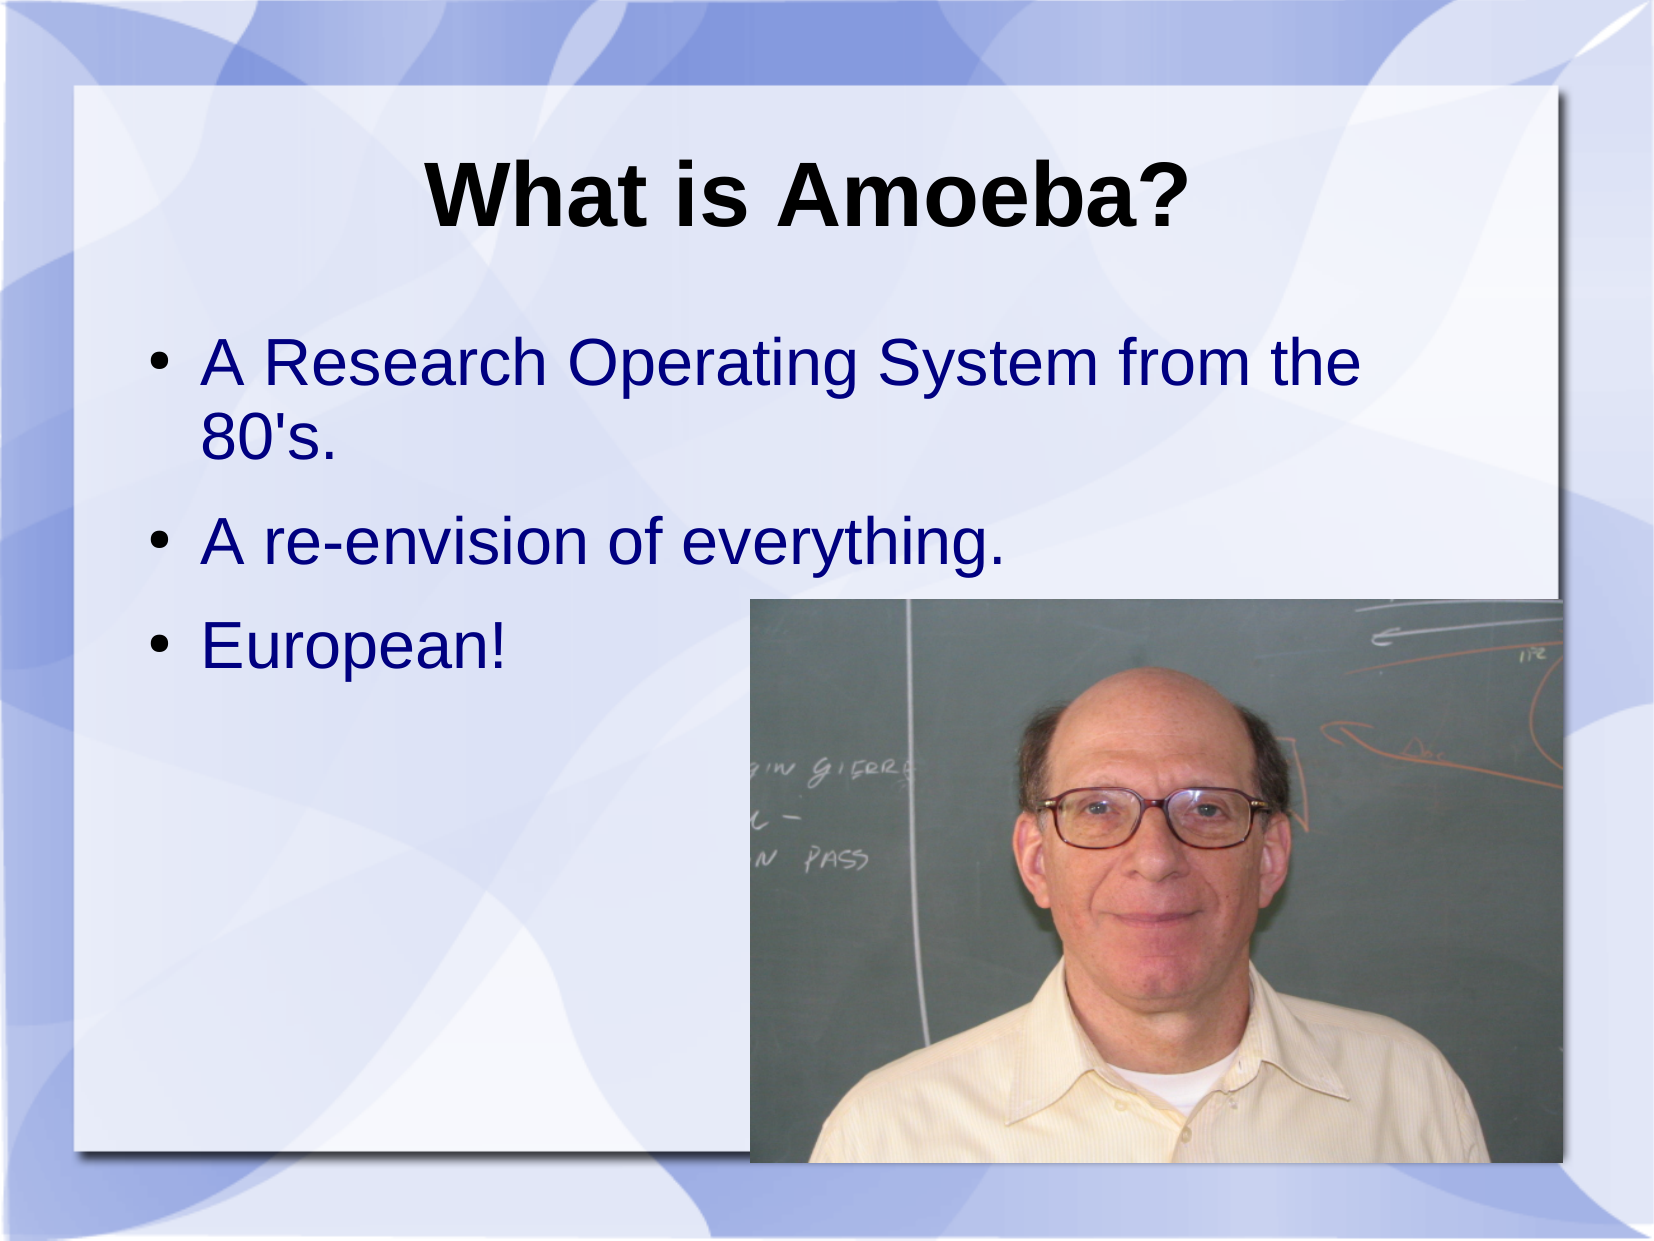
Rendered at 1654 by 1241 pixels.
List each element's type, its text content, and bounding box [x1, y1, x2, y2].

picture [0, 0, 1654, 1241]
title What is Amoeba? [82, 90, 1536, 298]
list A Research Operating System from the 80's. A re-envision of everything. European! [129, 324, 1489, 1129]
